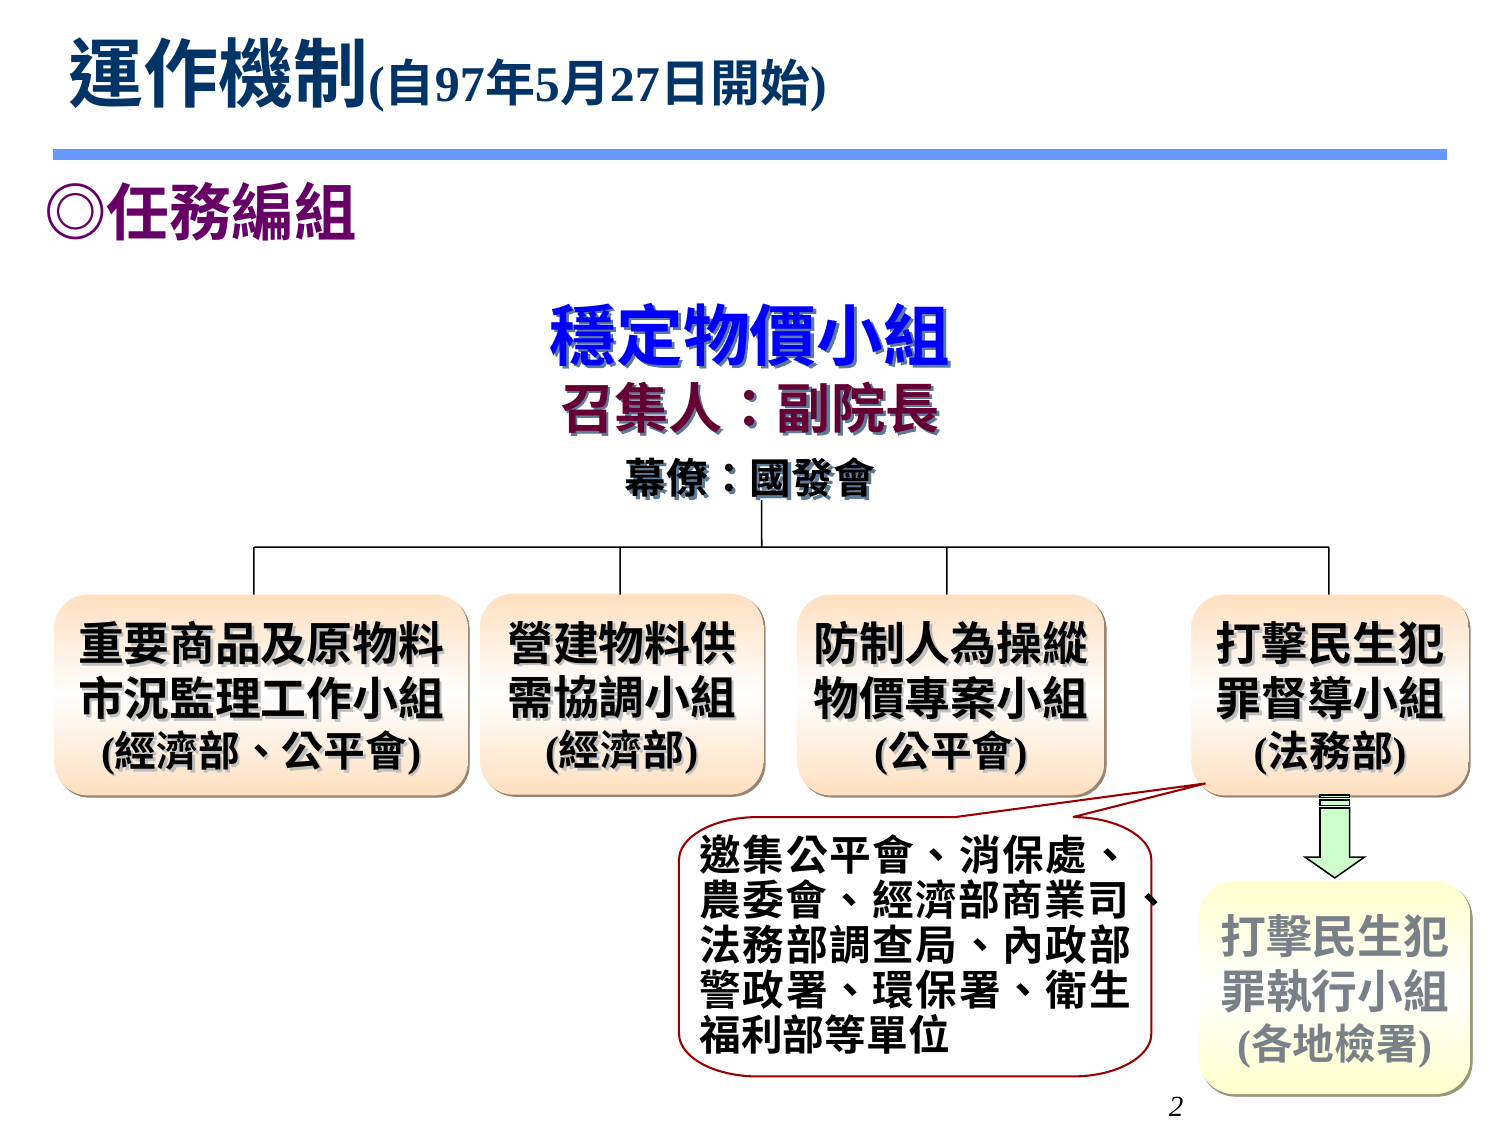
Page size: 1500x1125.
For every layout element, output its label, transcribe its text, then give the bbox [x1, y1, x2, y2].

text_box <編號> [1153, 1079, 1500, 1125]
text_box 運作機制(自97年5月27日開始) [53, 19, 1330, 124]
text_box 打擊民生犯罪督導小組 (法務部) [1191, 594, 1469, 796]
text_box 打擊民生犯罪執行小組 (各地檢署) [1198, 881, 1471, 1095]
text_box [1320, 800, 1350, 806]
text_box ◎任務編組 [29, 161, 1317, 256]
text_box 邀集公平會、消保處、農委會、經濟部商業司、法務部調查局、內政部警政署、環保署、衛生福利部等單位 [678, 783, 1206, 1077]
text_box 防制人為操縱物價專案小組 (公平會) [797, 594, 1105, 796]
text_box [1305, 807, 1365, 878]
text_box 重要商品及原物料市況監理工作小組 (經濟部、公平會) [54, 594, 468, 796]
text_box 營建物料供需協調小組 (經濟部) [479, 593, 764, 795]
text_box [53, 149, 1447, 160]
text_box 穩定物價小組 召集人：副院長 幕僚：國發會 [259, 275, 1241, 500]
